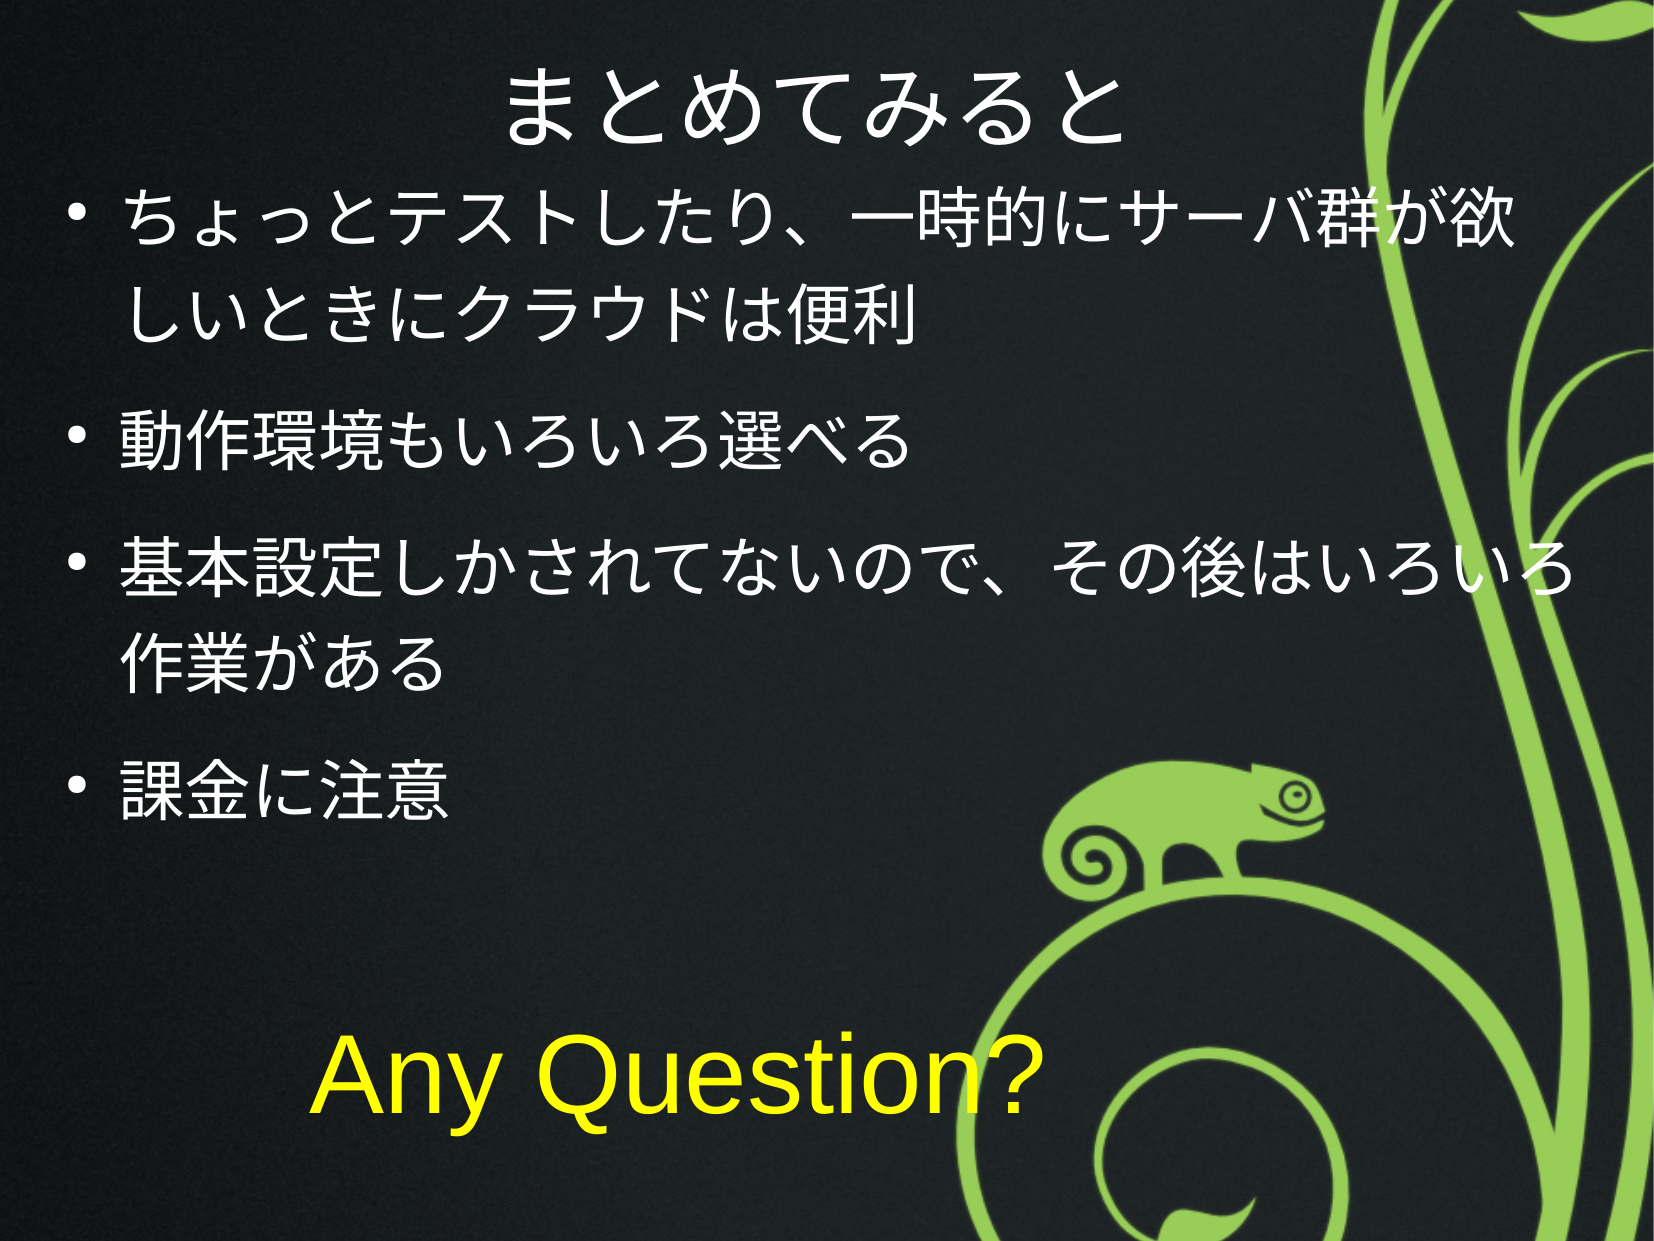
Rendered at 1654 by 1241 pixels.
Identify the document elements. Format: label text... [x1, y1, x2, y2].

picture [0, 0, 1654, 1241]
title まとめてみると [47, 49, 1583, 154]
text_box Any Question? [295, 1003, 1063, 1145]
list ちょっとテストしたり、一時的にサーバ群が欲しいときにクラウドは便利 動作環境もいろいろ選べる 基本設定しかされてないので、その後はいろいろ作業がある 課金に注意 [47, 165, 1583, 1111]
